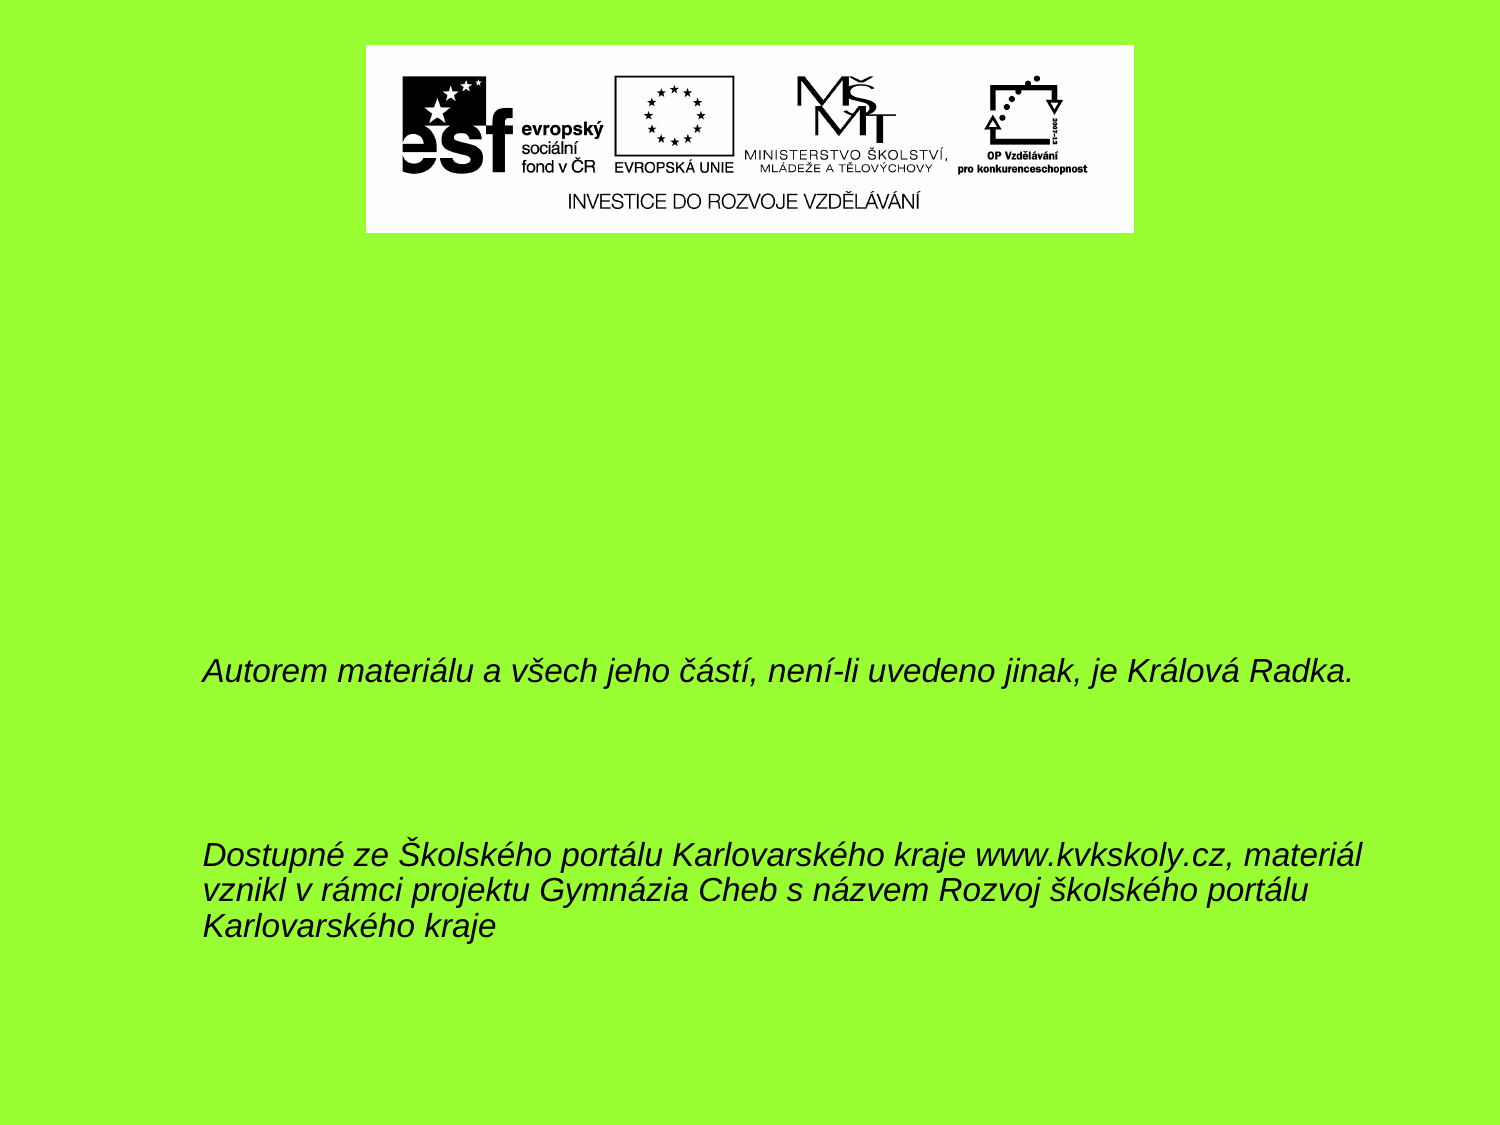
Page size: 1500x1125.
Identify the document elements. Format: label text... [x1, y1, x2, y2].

list Autorem materiálu a všech jeho částí, není-li uvedeno jinak, je Králová Radka. Dostupné ze Školského portálu Karlovarského kraje www.kvkskoly.cz, materiál vznikl v rámci projektu Gymnázia Cheb s názvem Rozvoj školského portálu Karlovarského kraje [75, 262, 1426, 1005]
picture [366, 45, 1134, 233]
